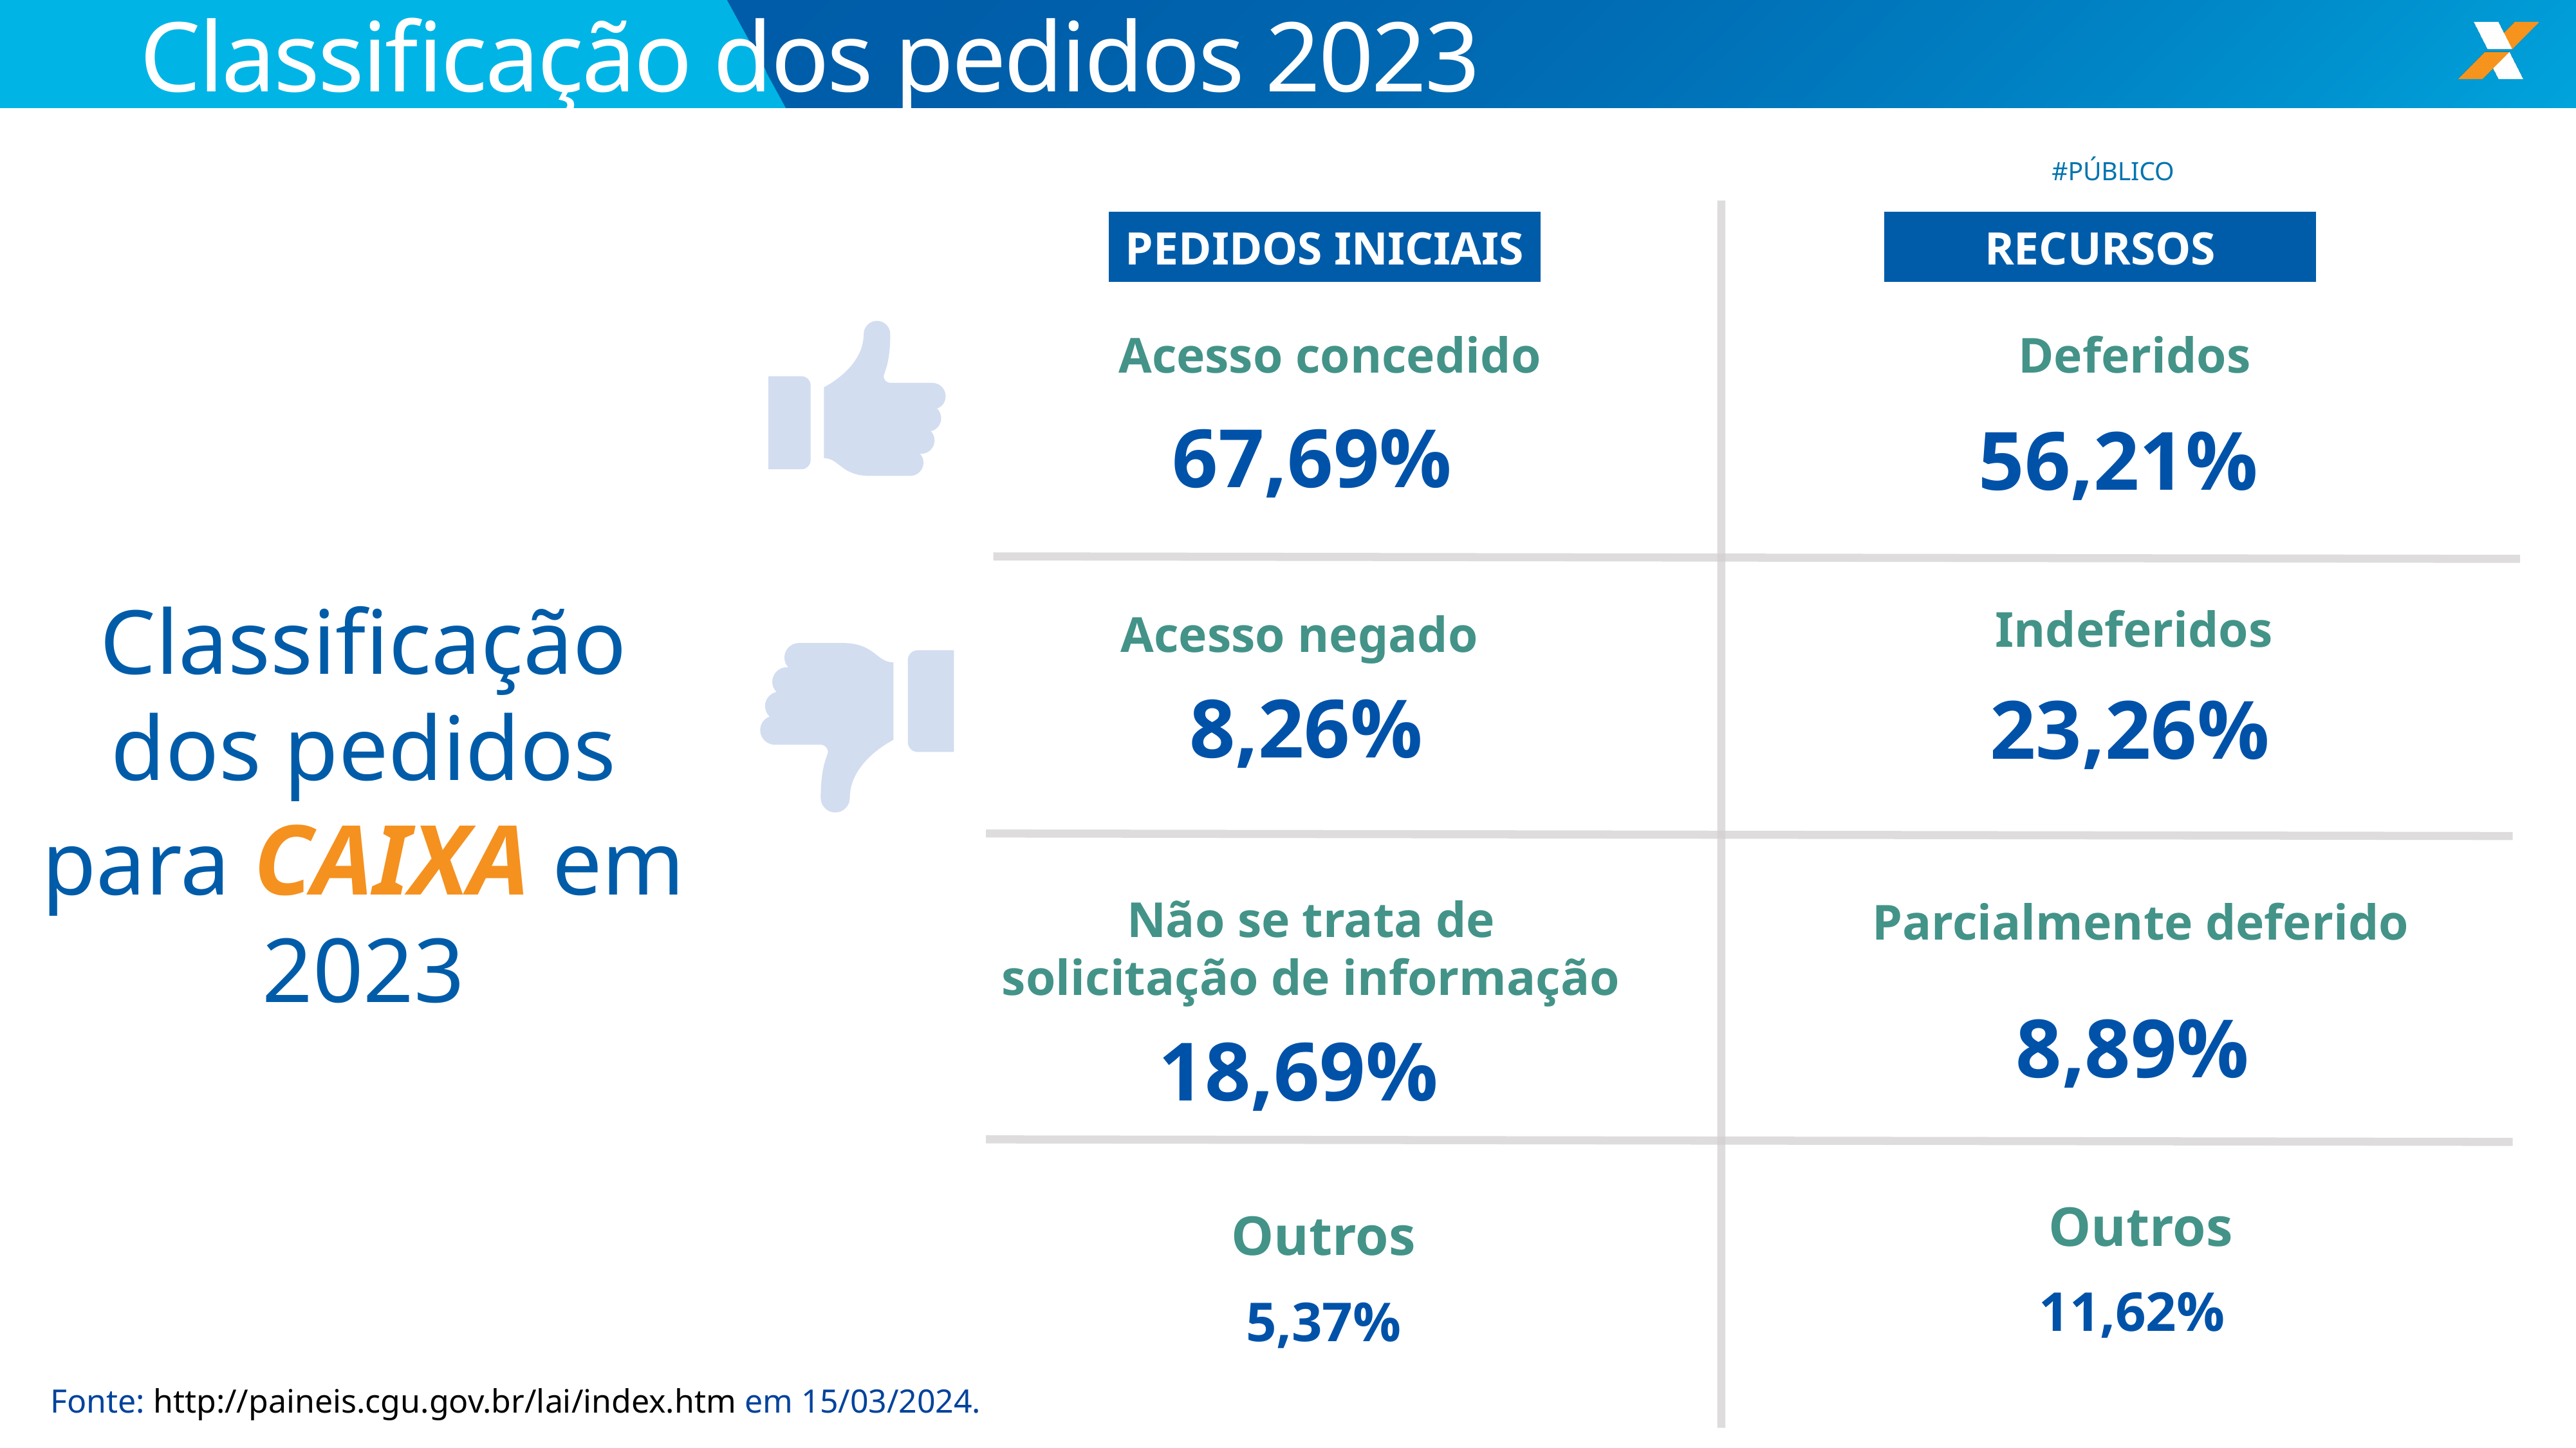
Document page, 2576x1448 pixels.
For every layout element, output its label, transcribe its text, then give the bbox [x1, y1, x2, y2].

text_box RECURSOS [1884, 212, 2316, 282]
text_box 56,21% [1969, 405, 2576, 512]
text_box Classificação dos pedidos 2023 [130, 0, 2022, 113]
text_box 5,37% [1236, 1283, 1607, 1358]
text_box Fonte: http://paineis.cgu.gov.br/lai/index.htm em 15/03/2024. [41, 1375, 1350, 1425]
text_box PEDIDOS INICIAIS [1109, 212, 1541, 282]
text_box Classificação dos pedidos para CAIXA em 2023 [8, 580, 719, 1030]
text_box Outros [1005, 1196, 1643, 1272]
text_box 8,89% [2006, 992, 2377, 1100]
text_box Acesso negado [1111, 599, 1515, 668]
text_box 23,26% [1980, 674, 2576, 781]
text_box Parcialmente deferido [1822, 887, 2460, 956]
text_box #PÚBLICO [2042, 156, 2502, 197]
text_box 8,26% [1180, 672, 1914, 780]
text_box Indeferidos [1985, 593, 2389, 662]
text_box Outros [1822, 1187, 2460, 1263]
text_box 67,69% [1162, 402, 1537, 510]
text_box Deferidos [2008, 320, 2496, 389]
picture [739, 610, 975, 846]
text_box Não se trata de solicitação de informação [992, 884, 1630, 1011]
picture [749, 291, 965, 506]
text_box Acesso concedido [1109, 320, 1581, 389]
text_box 11,62% [2029, 1272, 2400, 1348]
text_box 18,69% [1149, 1015, 1883, 1123]
